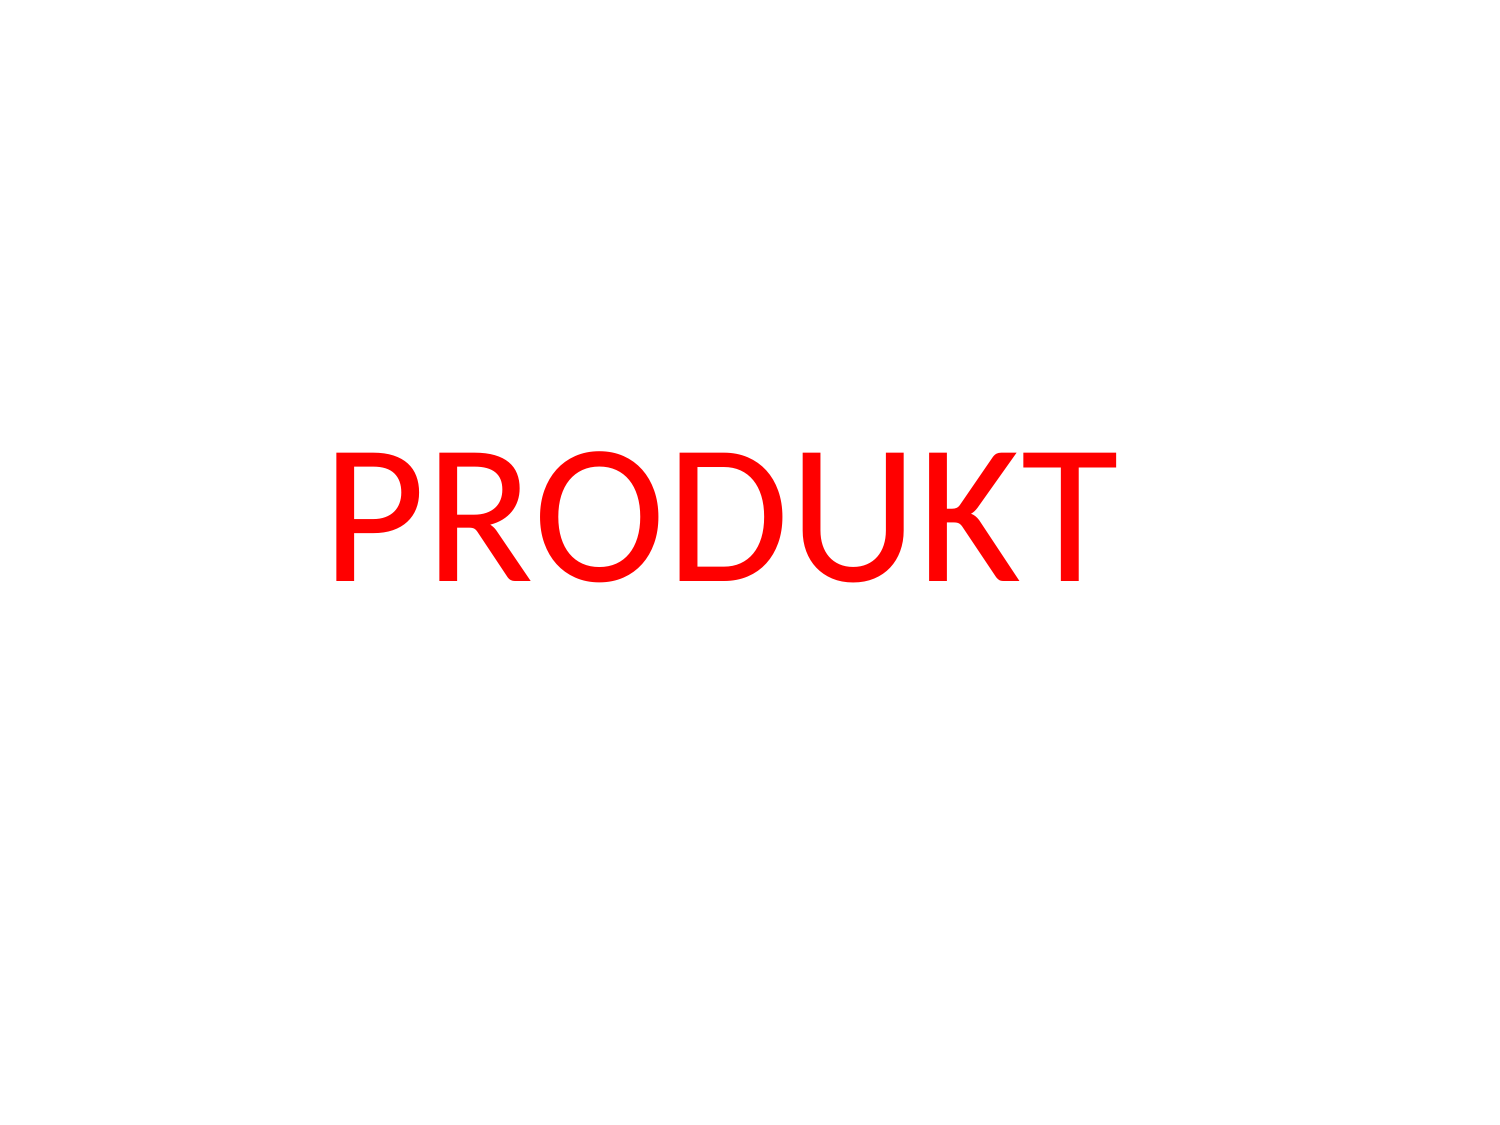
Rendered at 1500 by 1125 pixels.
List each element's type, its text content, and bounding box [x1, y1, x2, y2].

text_box PRODUKT [112, 373, 1329, 629]
